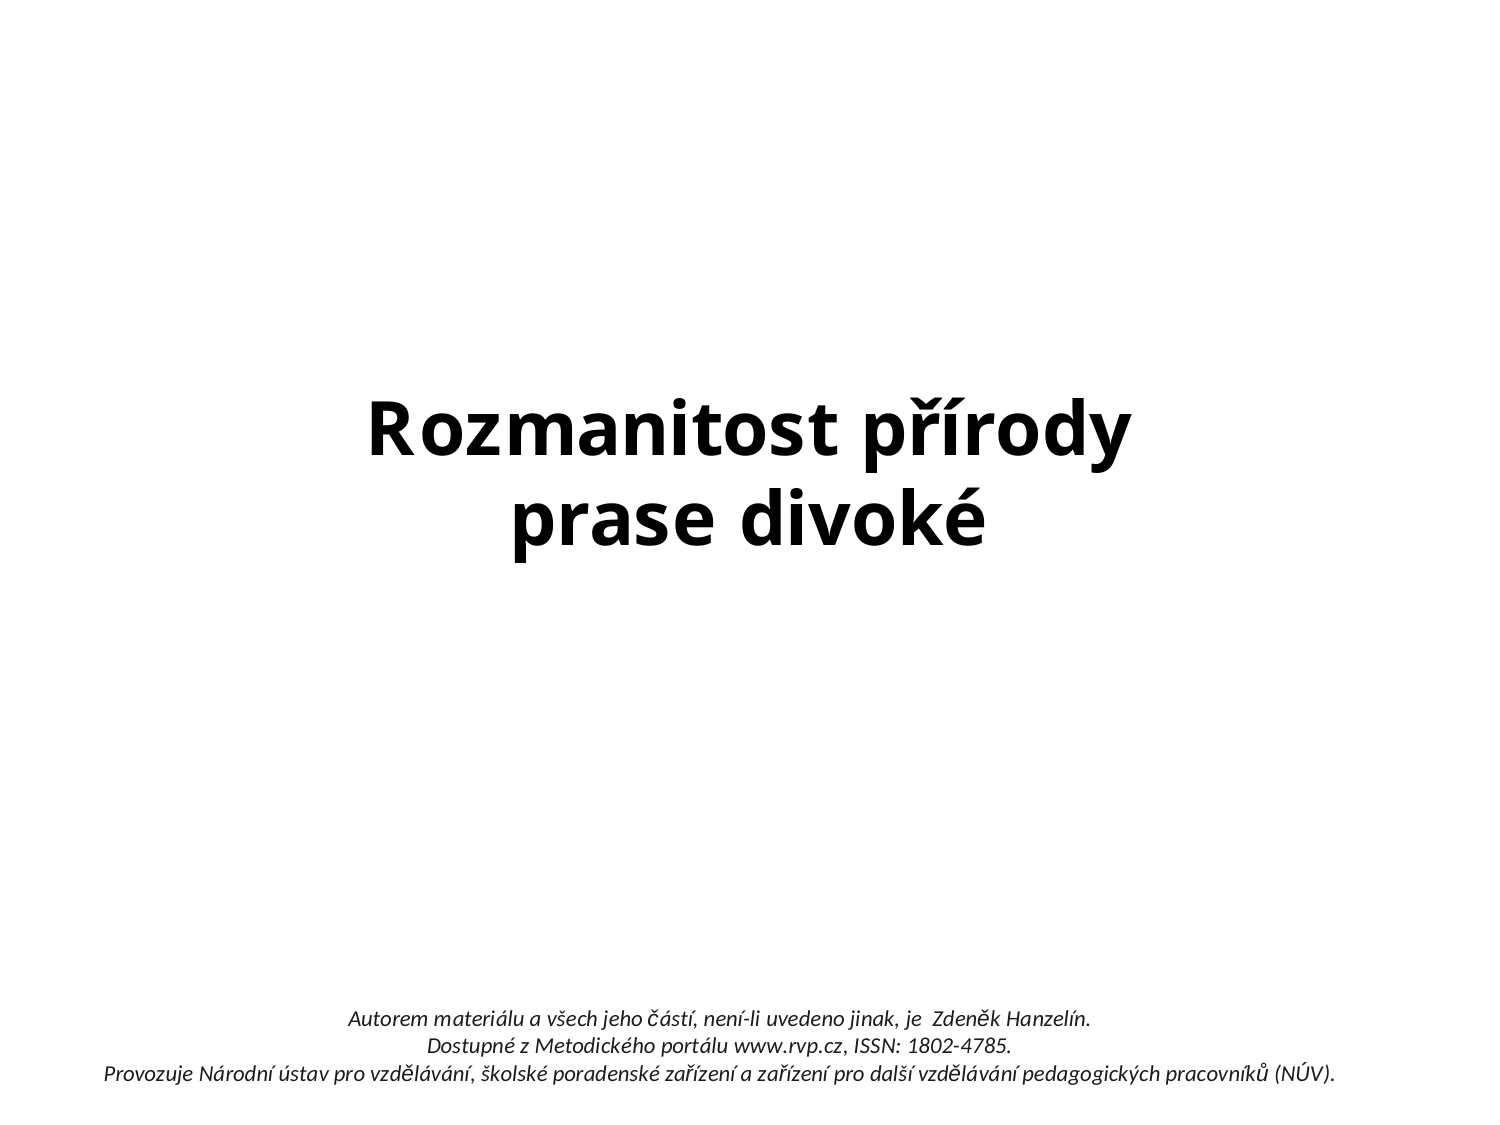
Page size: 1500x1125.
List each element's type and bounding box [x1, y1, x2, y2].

chart [0, 0, 1500, 1125]
